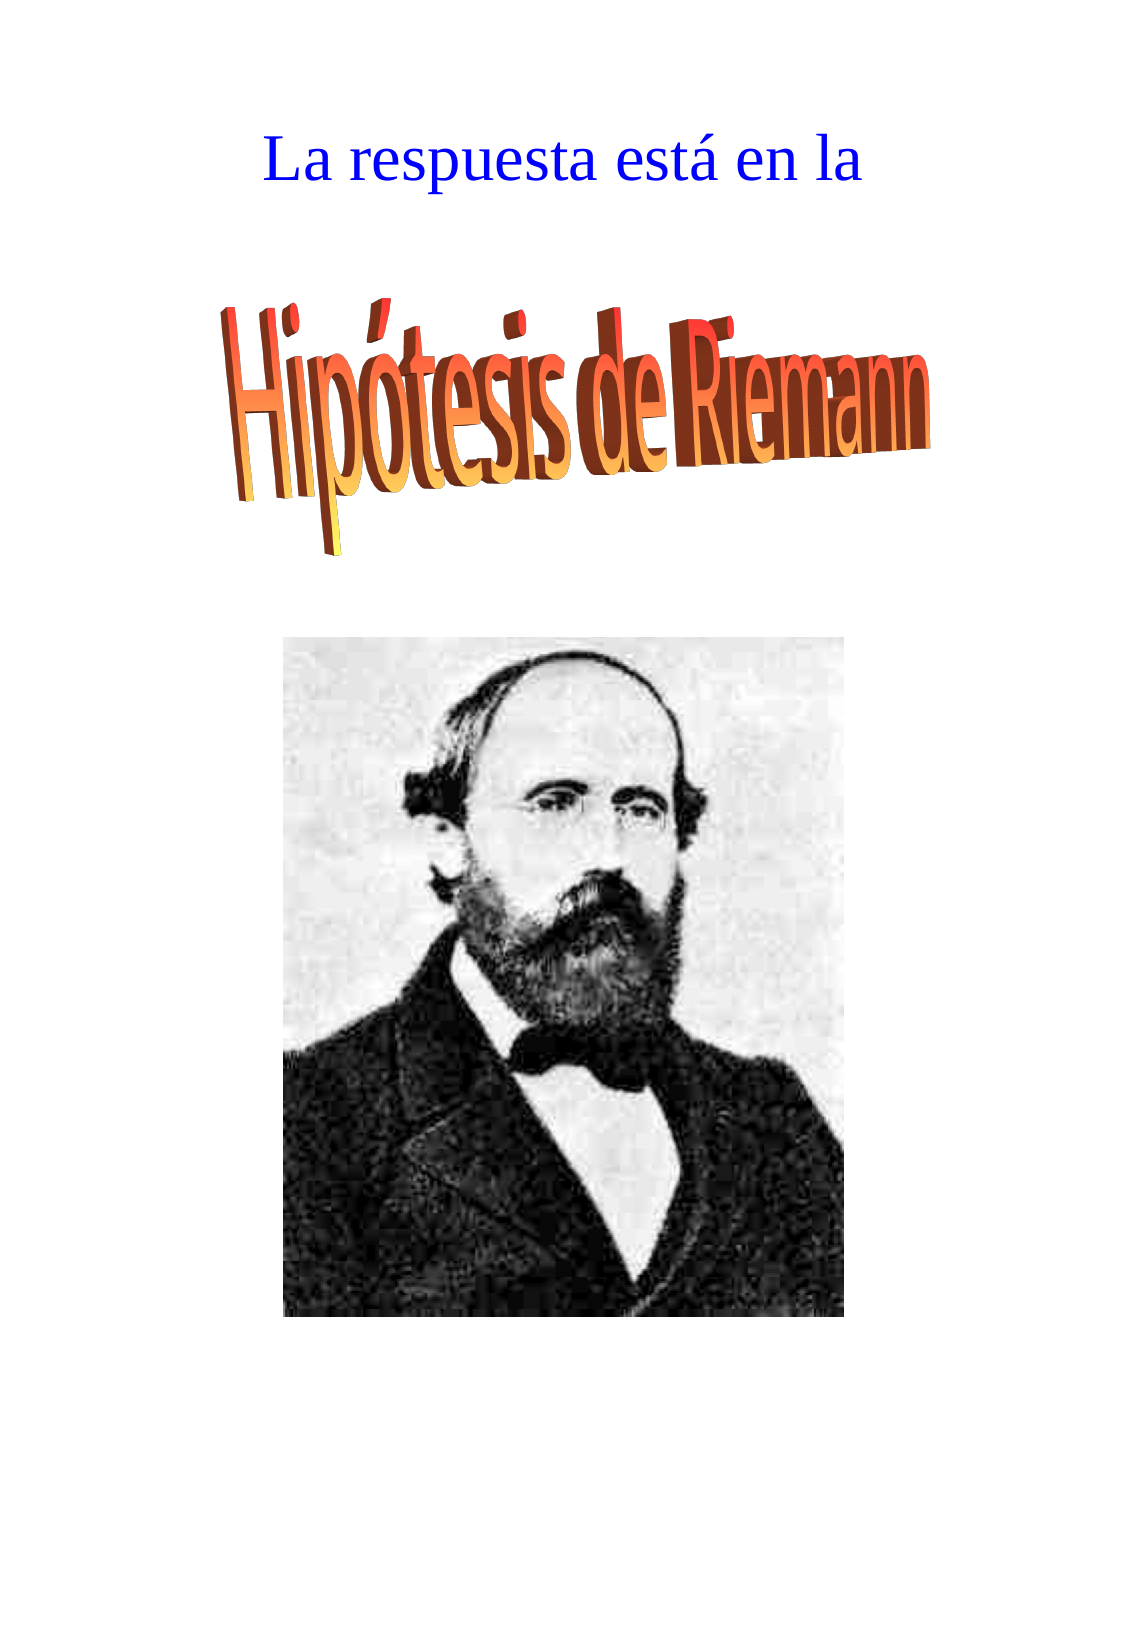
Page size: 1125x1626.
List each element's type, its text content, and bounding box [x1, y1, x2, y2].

text_box La respuesta está en la [248, 106, 1125, 201]
picture [283, 637, 844, 1317]
